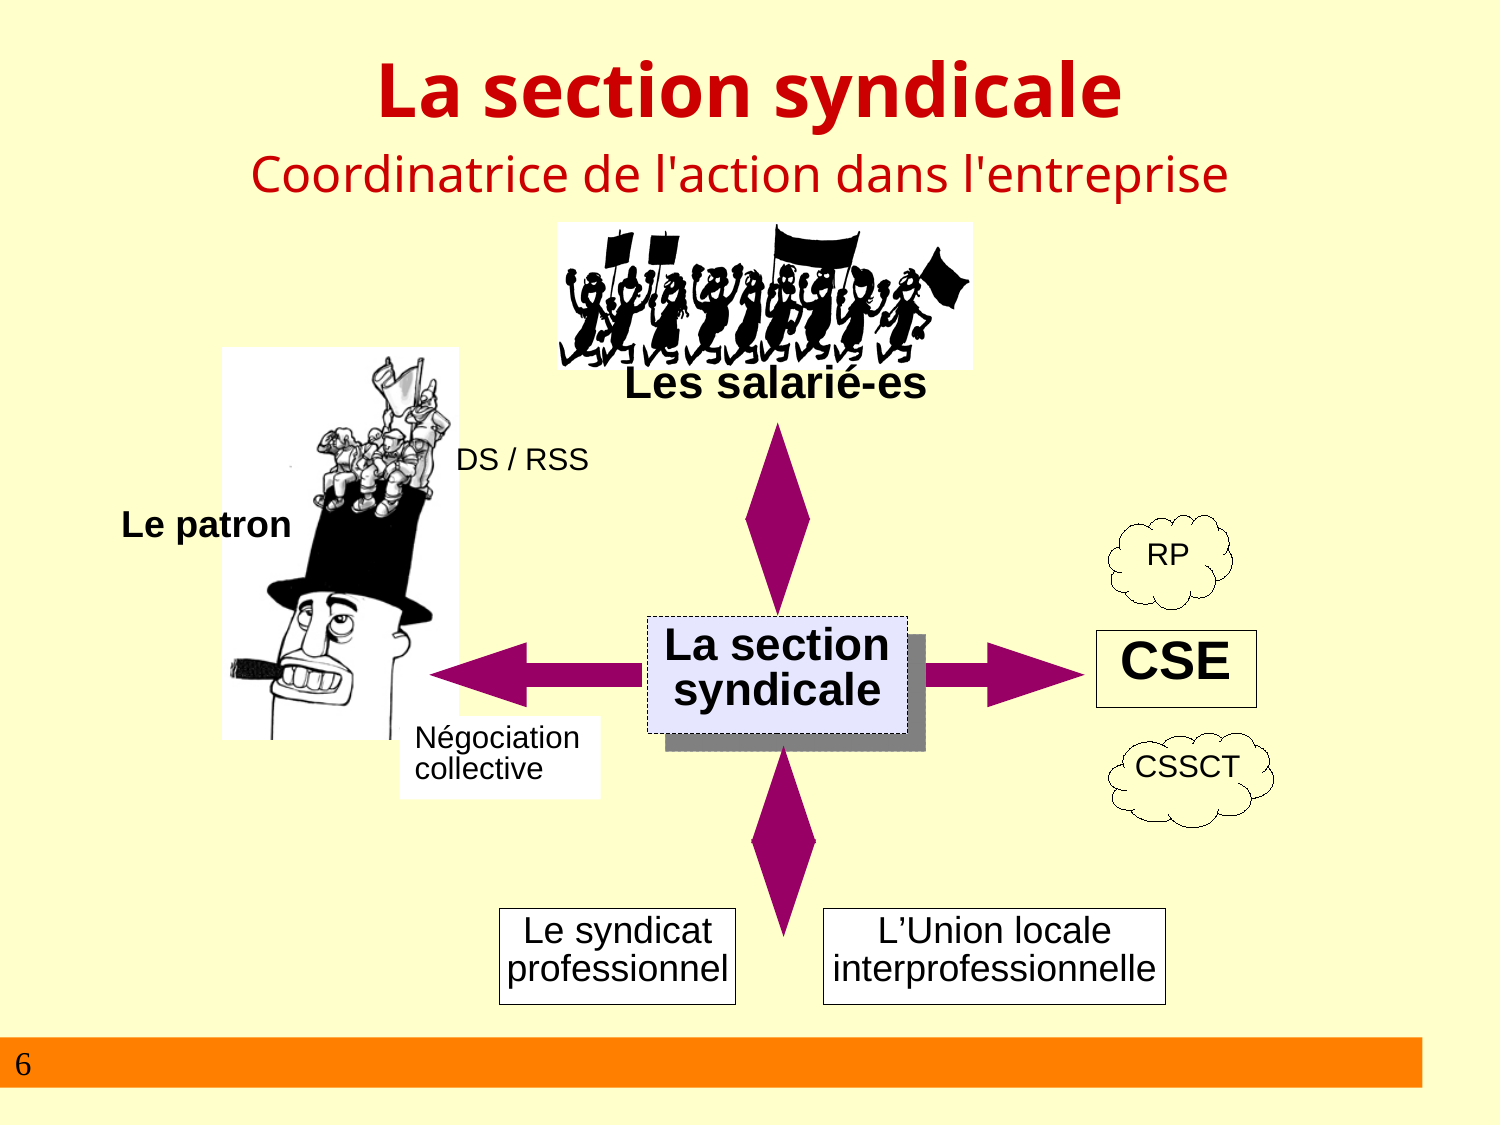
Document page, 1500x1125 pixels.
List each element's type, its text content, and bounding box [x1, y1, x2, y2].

text_box Les salarié-es [569, 356, 984, 429]
text_box Le syndicat professionnel [499, 908, 736, 1005]
text_box Négociation collective [399, 716, 601, 800]
text_box RP [1131, 533, 1251, 616]
picture [557, 222, 973, 370]
text_box L’Union locale interprofessionnelle [823, 908, 1166, 1005]
text_box <numéro> [0, 1037, 1423, 1088]
title La section syndicale Coordinatrice de l'action dans l'entreprise [76, 42, 1424, 223]
text_box DS / RSS [441, 438, 607, 491]
text_box Le patron [0, 502, 414, 575]
text_box CSE [1096, 630, 1257, 708]
text_box CSSCT [1120, 744, 1286, 835]
text_box La section syndicale [647, 616, 908, 734]
picture [222, 347, 459, 740]
